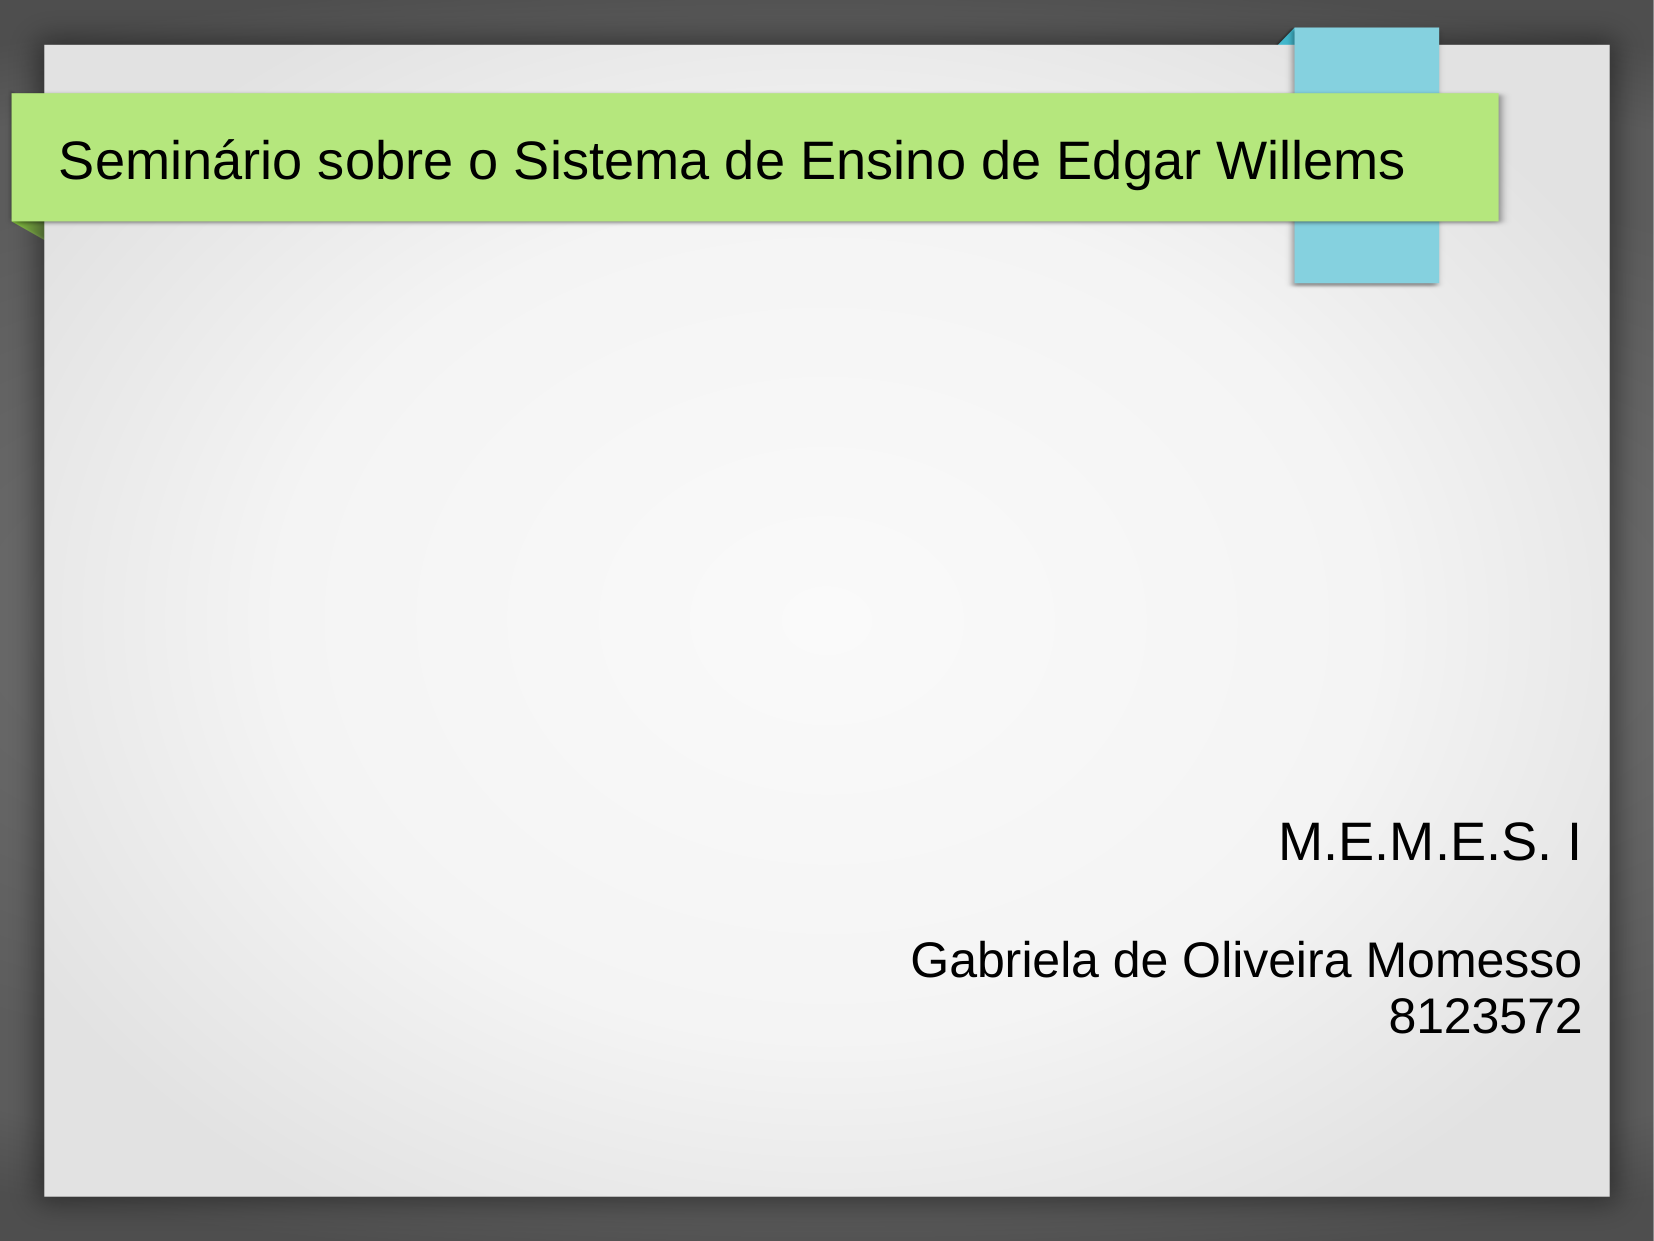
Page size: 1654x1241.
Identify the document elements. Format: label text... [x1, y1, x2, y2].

subtitle M.E.M.E.S. I Gabriela de Oliveira Momesso 8123572 [82, 295, 1583, 1170]
title Seminário sobre o Sistema de Ensino de Edgar Willems [59, 79, 1501, 228]
picture [0, 0, 1654, 1241]
